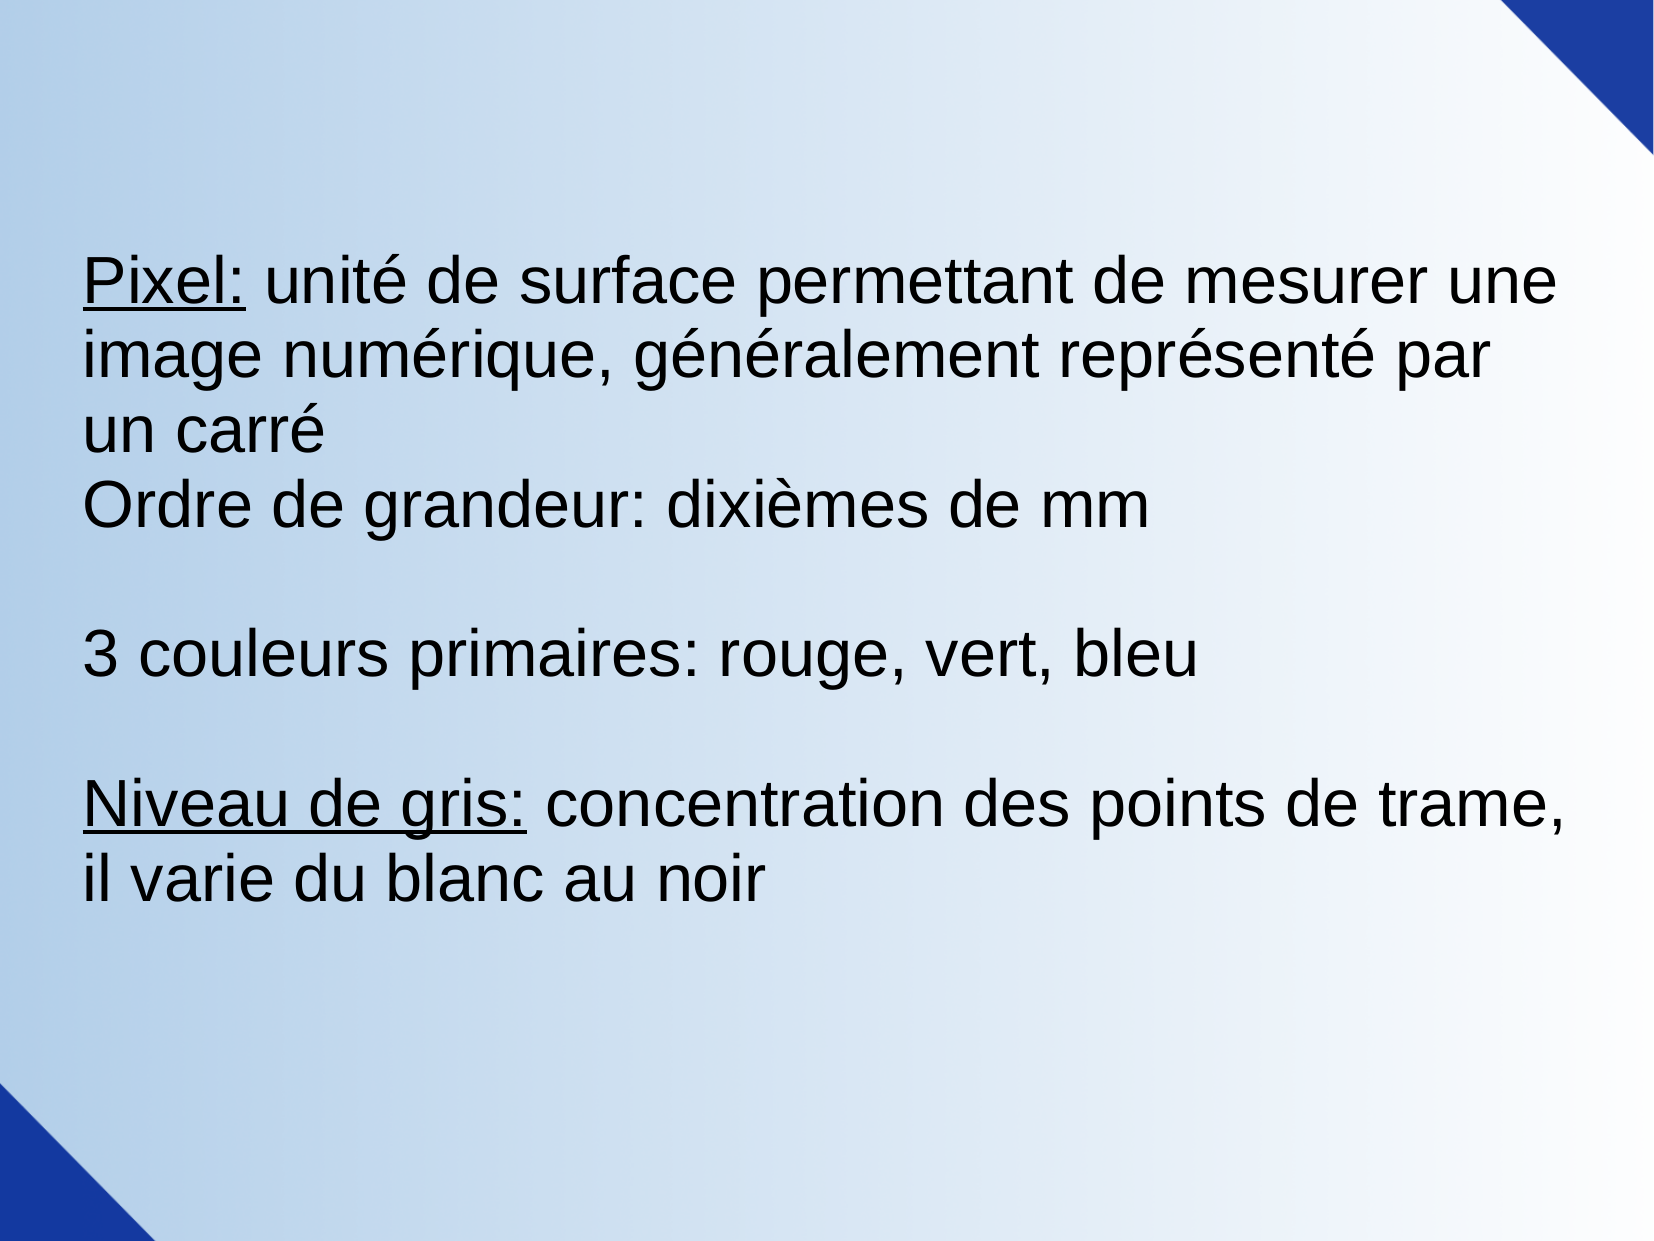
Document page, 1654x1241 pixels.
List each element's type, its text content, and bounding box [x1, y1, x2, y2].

subtitle Pixel: unité de surface permettant de mesurer une image numérique, généralement représenté par un carré Ordre de grandeur: dixièmes de mm 3 couleurs primaires: rouge, vert, bleu Niveau de gris: concentration des points de trame, il varie du blanc au noir [82, 49, 1571, 1109]
picture [0, 0, 1654, 1241]
